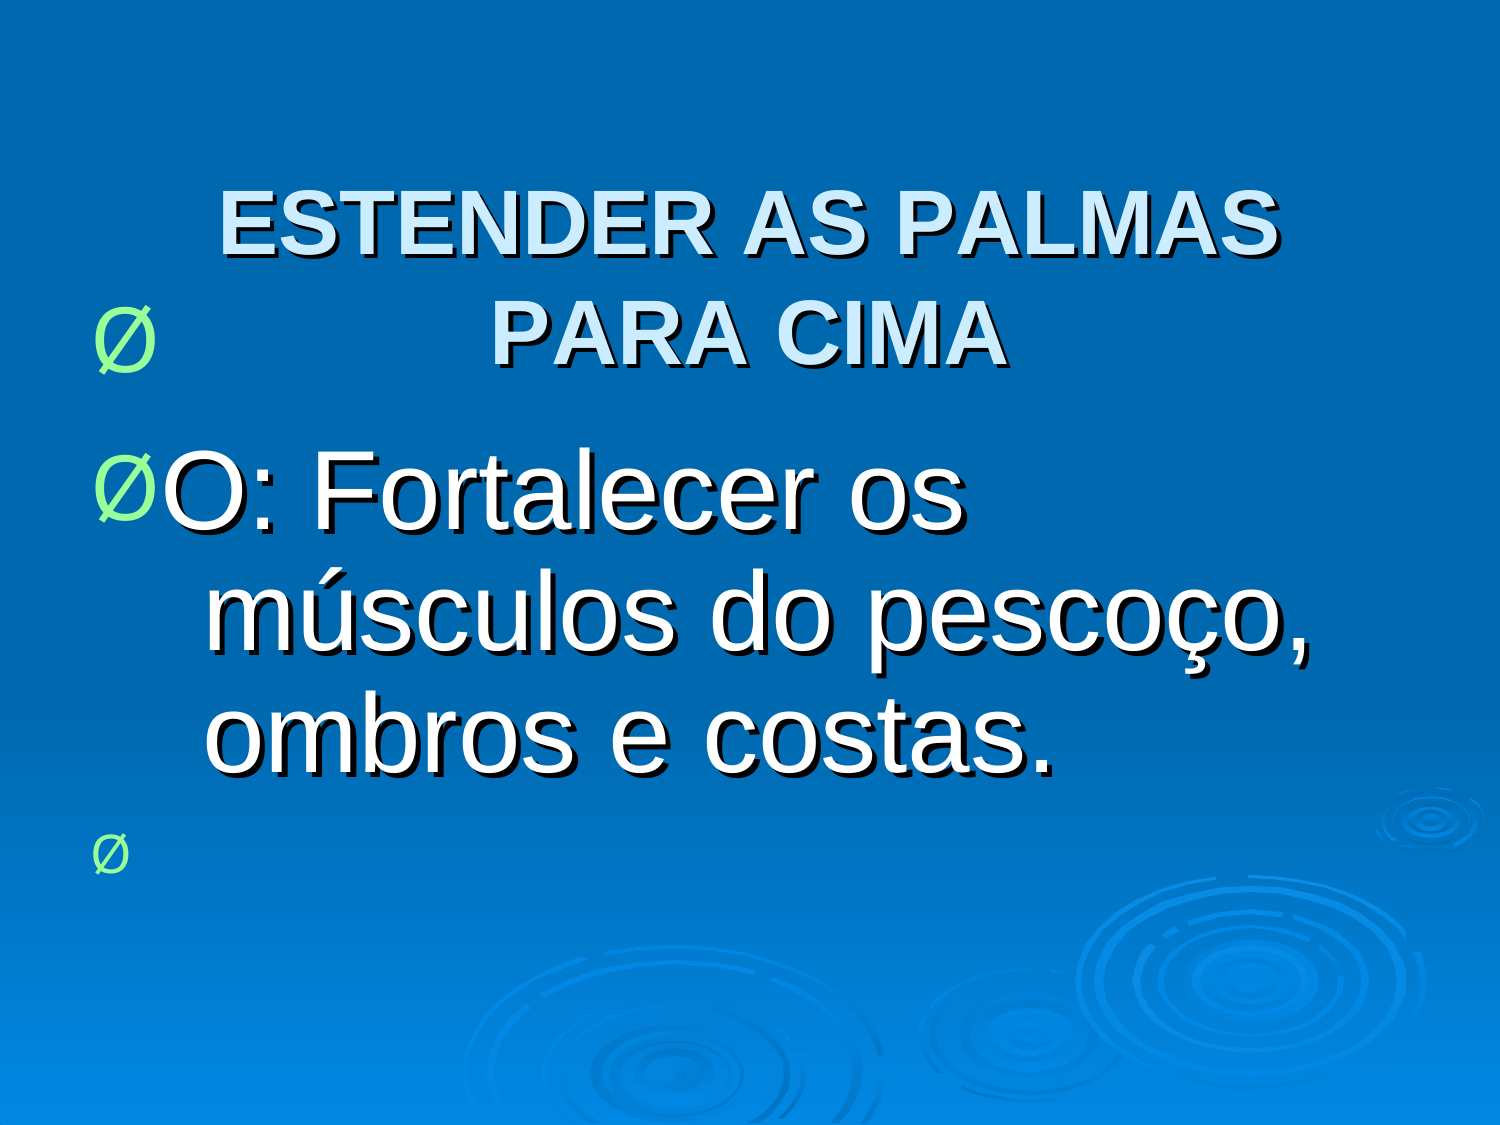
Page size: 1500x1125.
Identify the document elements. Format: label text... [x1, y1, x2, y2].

list O: Fortalecer os músculos do pescoço, ombros e costas. [75, 262, 1426, 1005]
title ESTENDER AS PALMAS PARA CIMA [75, 45, 1426, 233]
